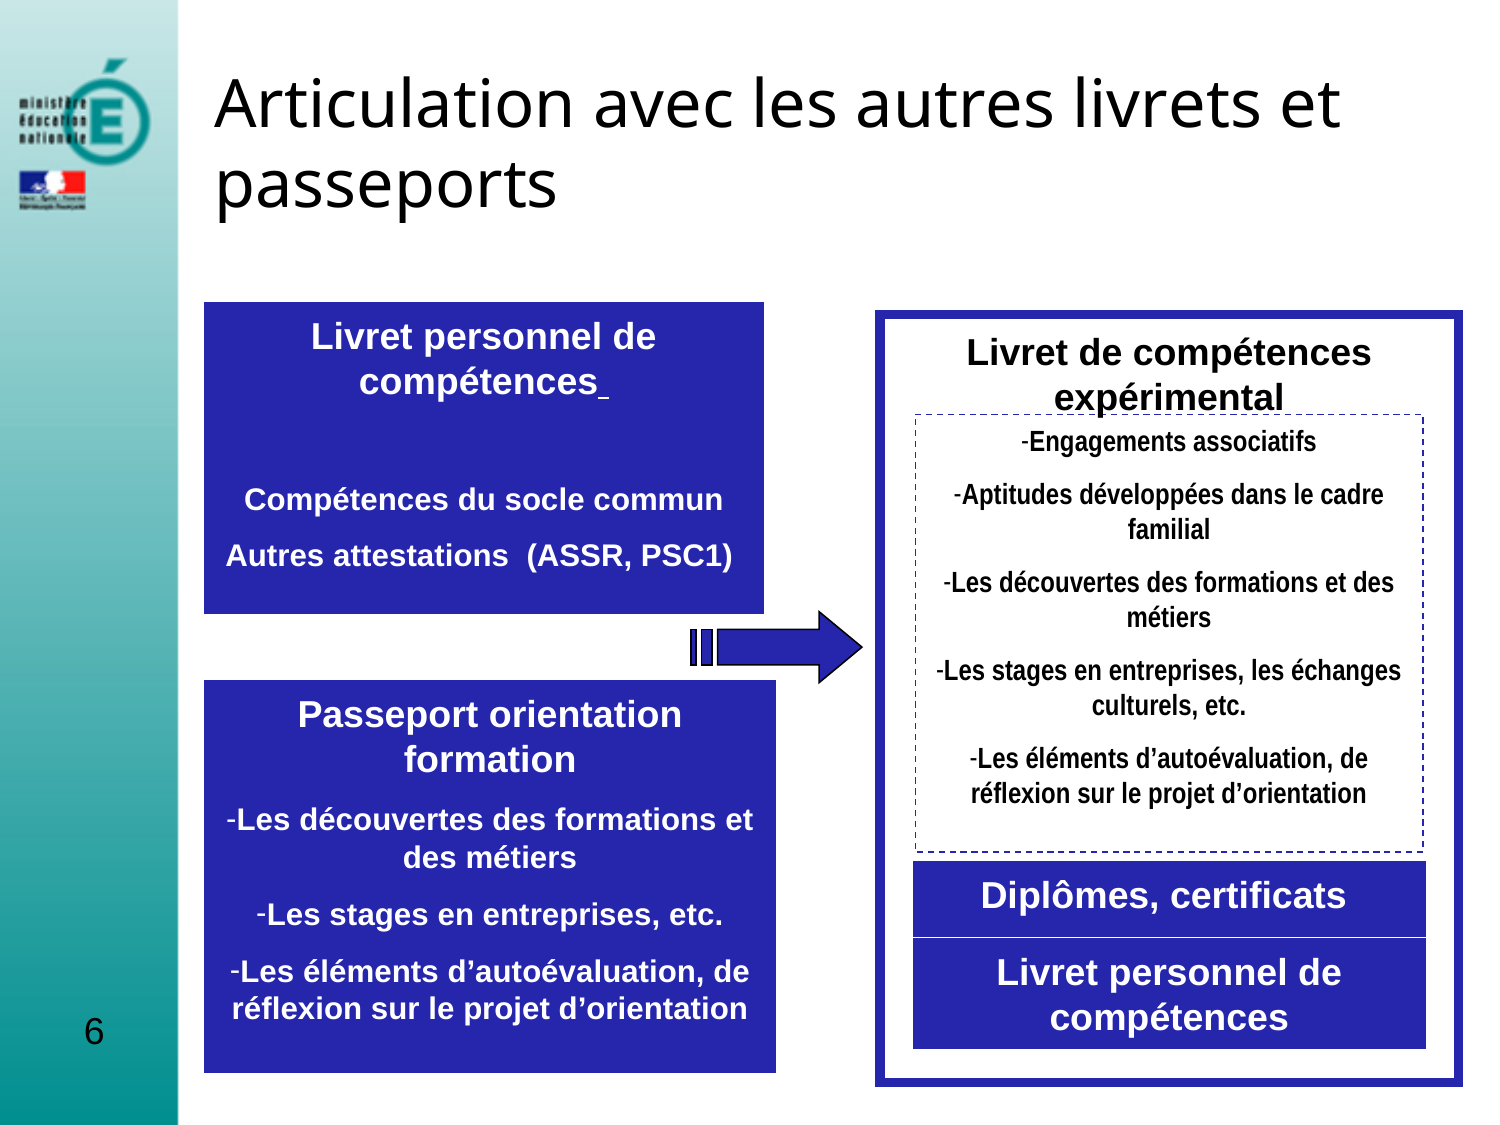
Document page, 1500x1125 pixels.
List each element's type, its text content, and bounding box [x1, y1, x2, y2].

title Articulation avec les autres livrets et passeports [199, 35, 1475, 247]
text_box [691, 629, 696, 665]
text_box Livret personnel de compétences [915, 940, 1424, 1047]
picture [0, 0, 179, 1125]
text_box Passeport orientation formation Les découvertes des formations et des métiers Les stages en entreprises, etc. Les éléments d’autoévaluation, de réflexion sur le projet d’orientation [206, 682, 774, 1071]
text_box Livret personnel de compétences Compétences du socle commun Autres attestations (ASSR, PSC1) [206, 304, 762, 612]
text_box Livret de compétences expérimental [879, 320, 1459, 426]
text_box [702, 629, 712, 665]
text_box Diplômes, certificats [915, 863, 1424, 935]
text_box <numéro> [41, 999, 148, 1060]
text_box Engagements associatifs Aptitudes développées dans le cadre familial Les découvertes des formations et des métiers Les stages en entreprises, les échanges culturels, etc. Les éléments d’autoévaluation, de réflexion sur le projet d’orientation [915, 426, 1424, 852]
text_box [717, 611, 862, 683]
